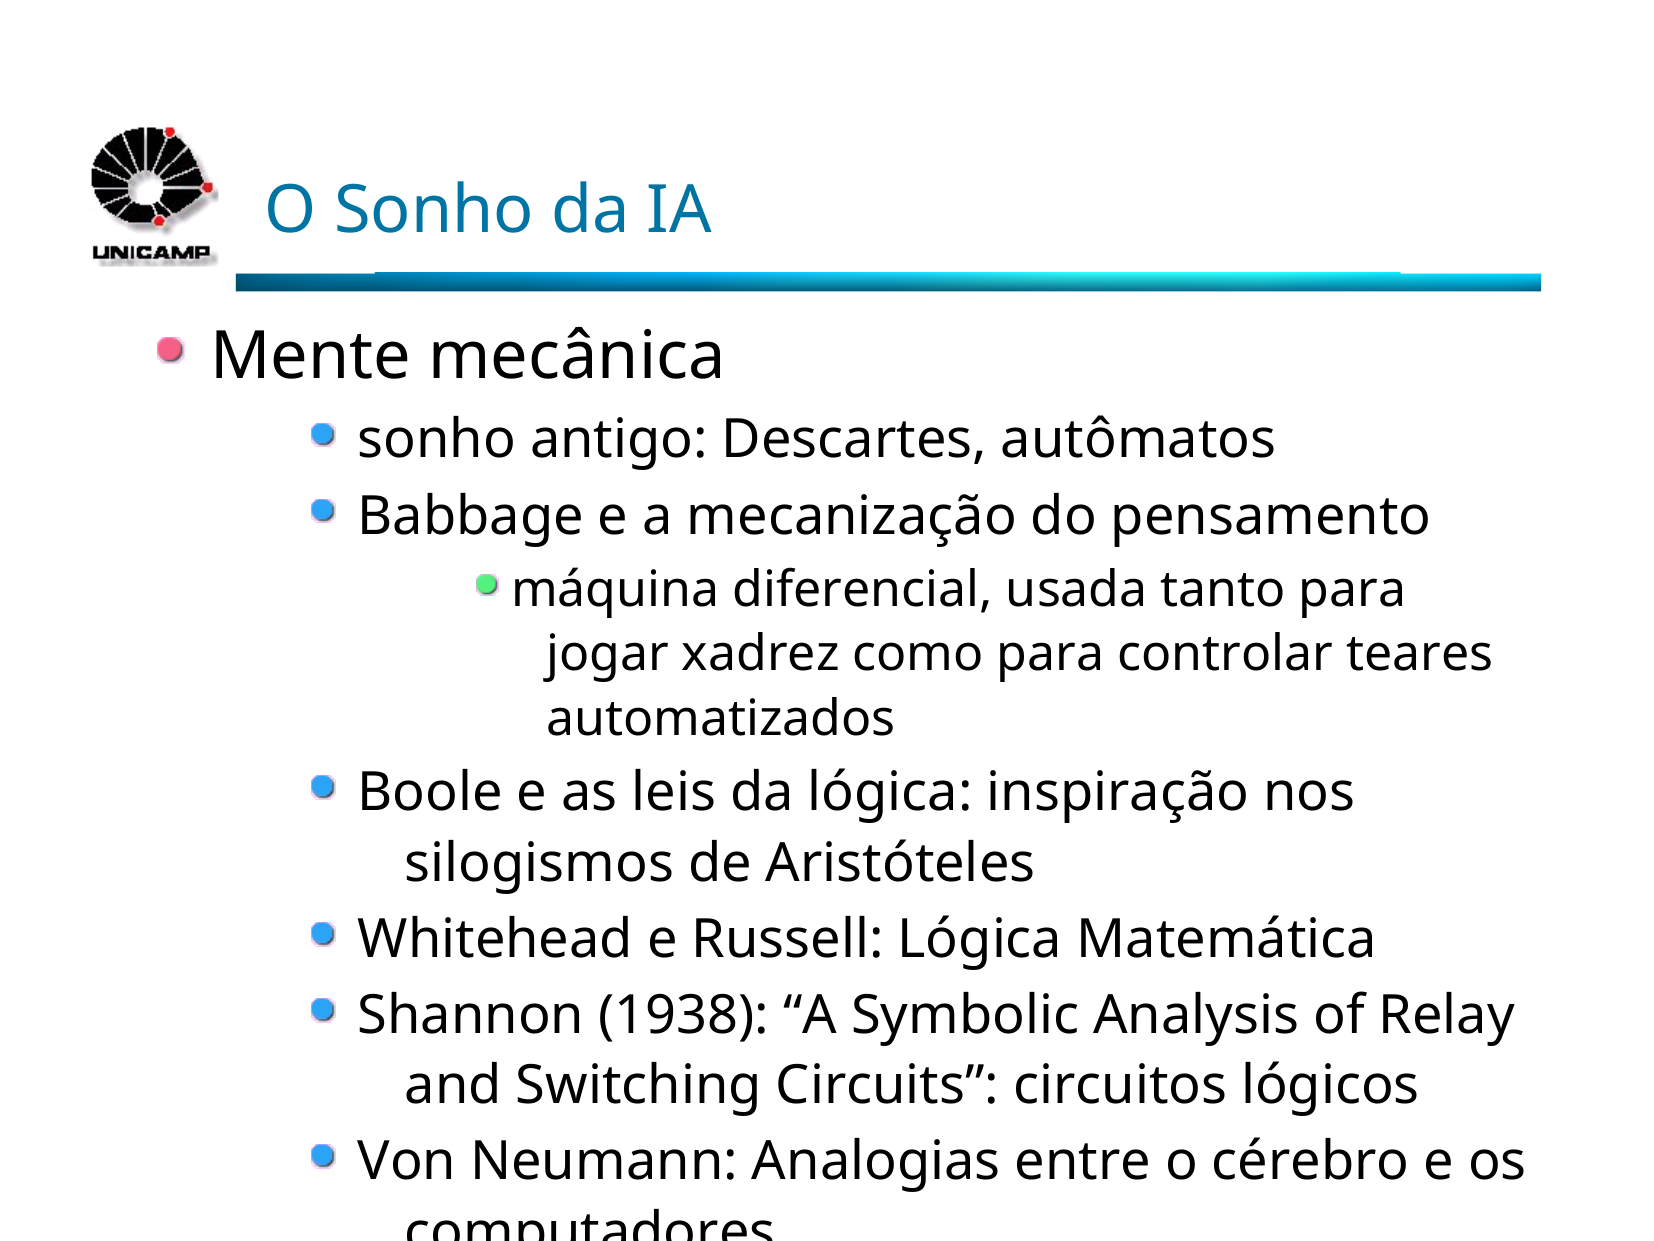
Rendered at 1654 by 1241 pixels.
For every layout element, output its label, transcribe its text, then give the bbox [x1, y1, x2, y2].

picture [125, 272, 1654, 295]
list Mente mecânica sonho antigo: Descartes, autômatos Babbage e a mecanização do pensamento máquina diferencial, usada tanto para jogar xadrez como para controlar teares automatizados Boole e as leis da lógica: inspiração nos silogismos de Aristóteles Whitehead e Russell: Lógica Matemática Shannon (1938): “A Symbolic Analysis of Relay and Switching Circuits”: circuitos lógicos Von Neumann: Analogias entre o cérebro e os computadores [121, 309, 1534, 1182]
title O Sonho da IA [264, 42, 1534, 250]
